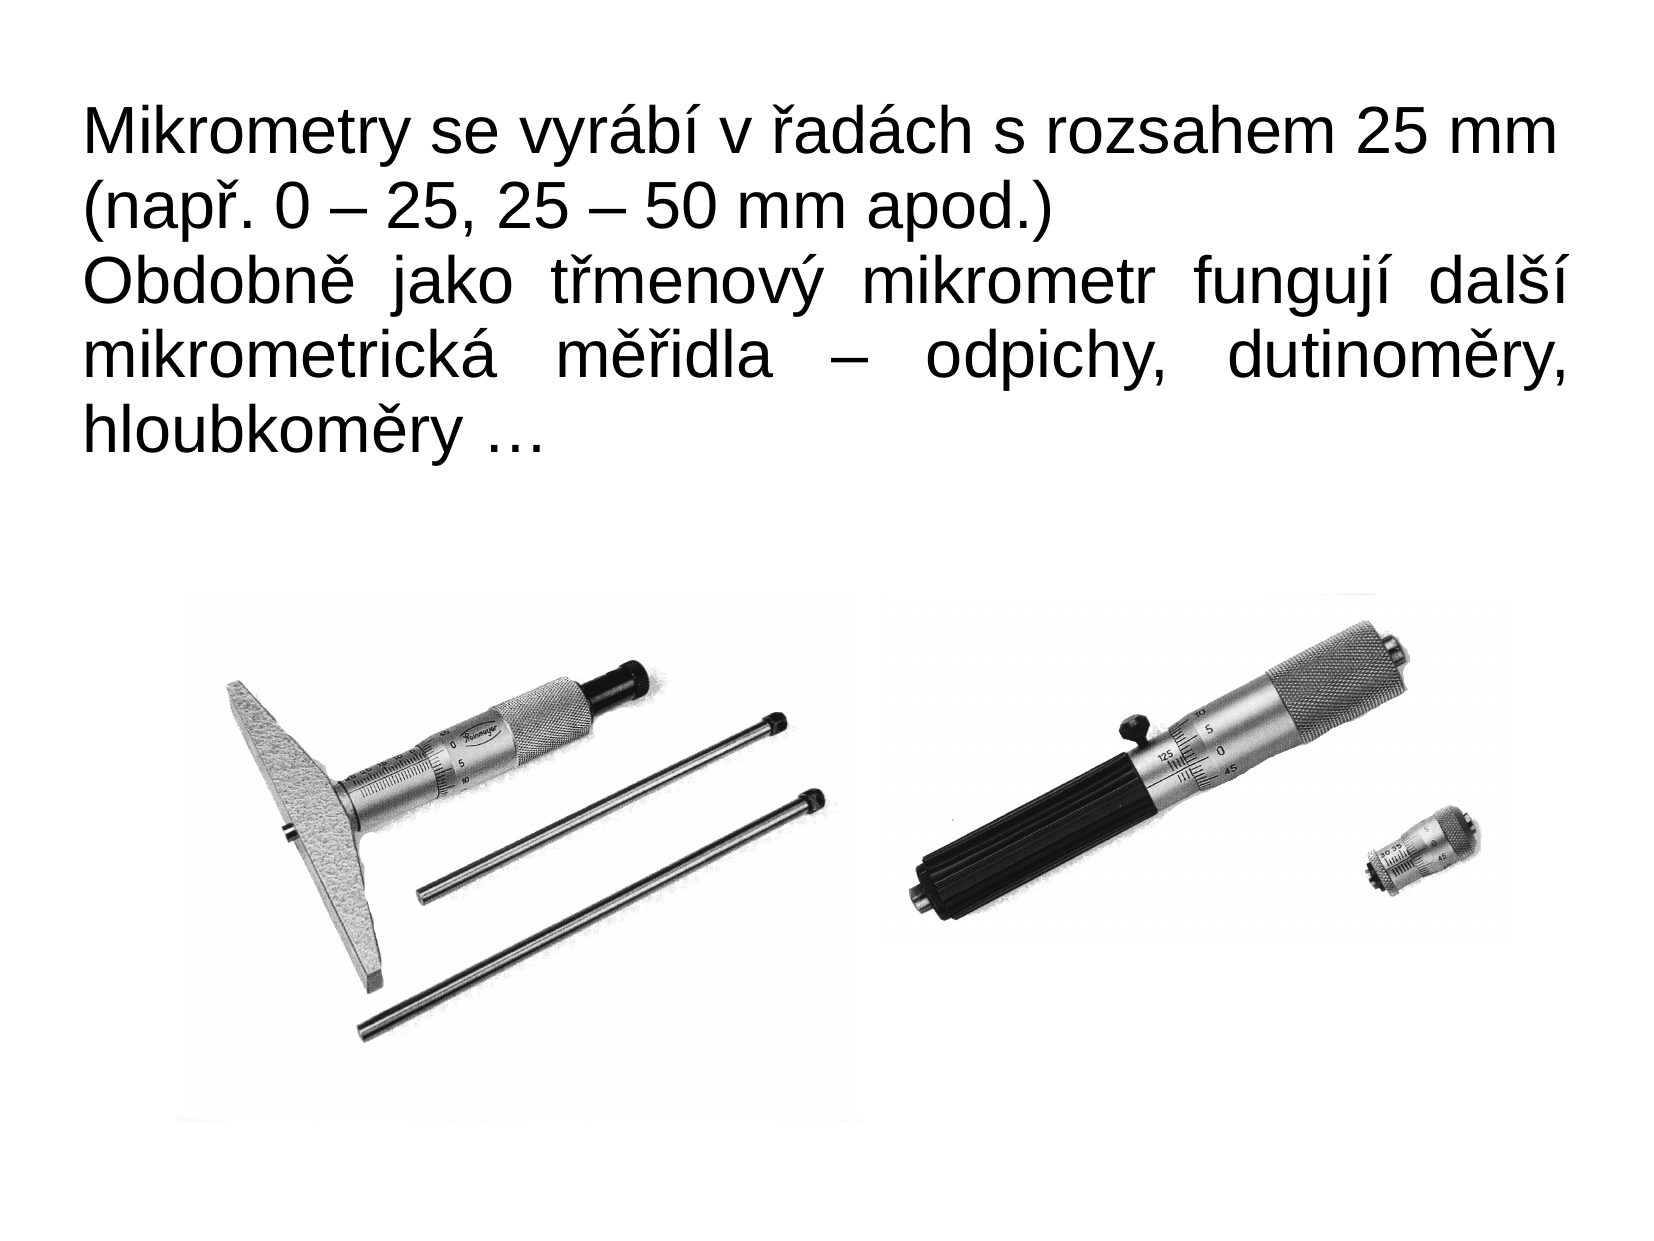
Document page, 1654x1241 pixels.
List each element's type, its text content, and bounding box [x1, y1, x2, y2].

picture [885, 593, 1512, 945]
subtitle Mikrometry se vyrábí v řadách s rozsahem 25 mm (např. 0 – 25, 25 – 50 mm apod.) Obdobně jako třmenový mikrometr fungují další mikrometrická měřidla – odpichy, dutinoměry, hloubkoměry … [82, 56, 1571, 1102]
picture [177, 590, 862, 1123]
